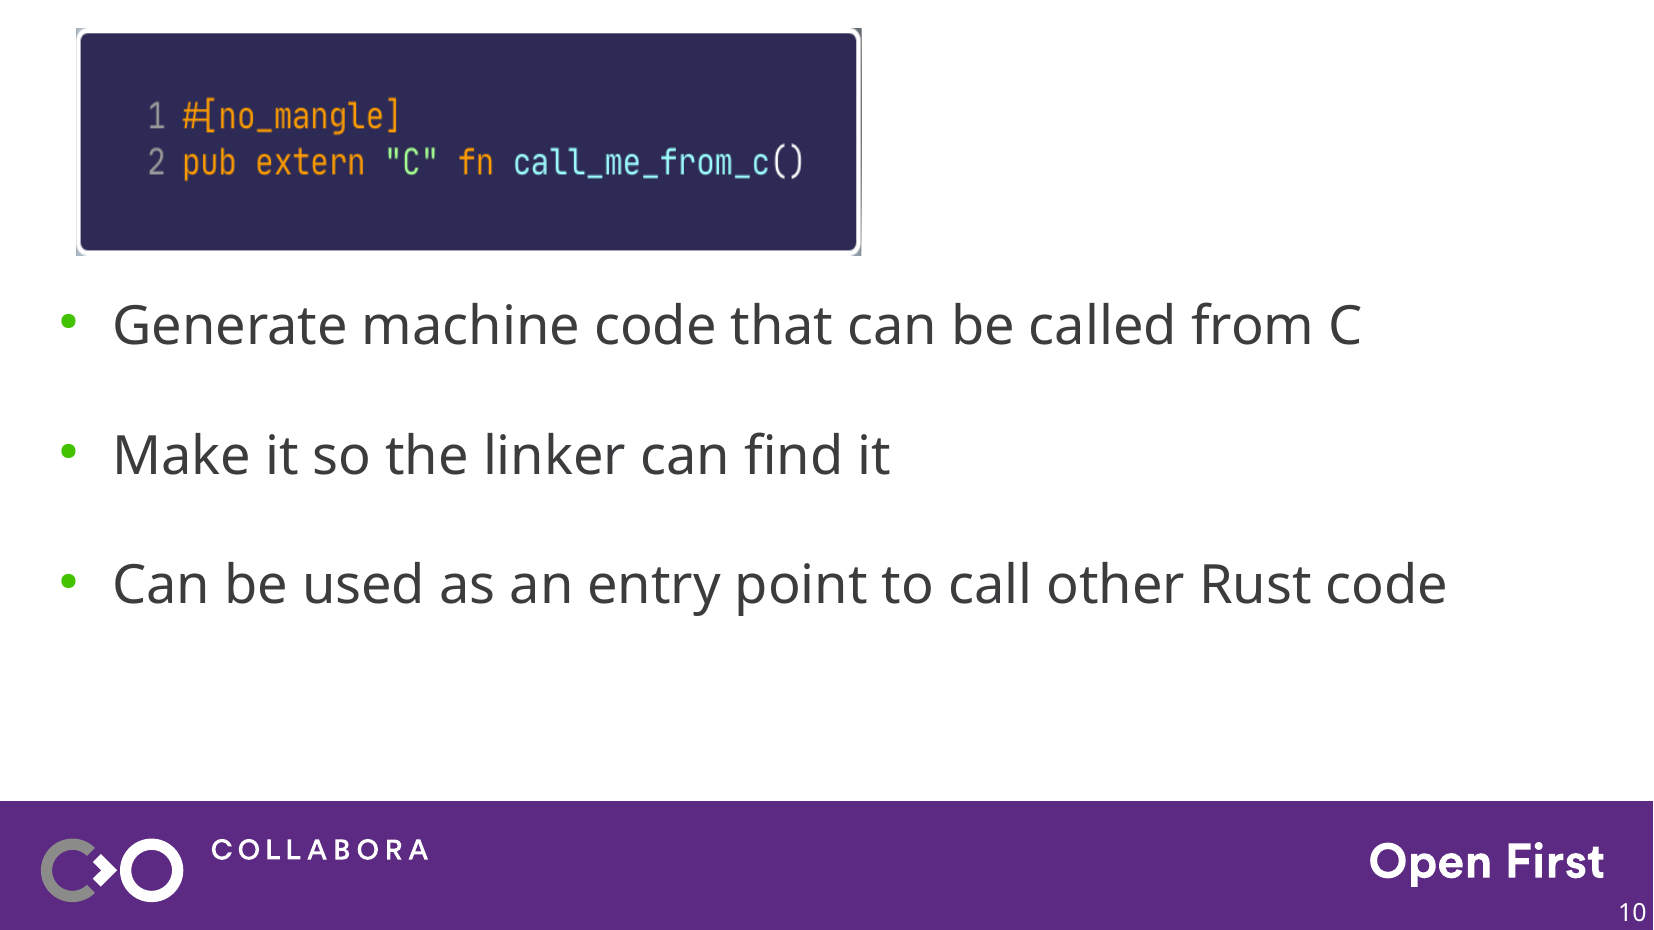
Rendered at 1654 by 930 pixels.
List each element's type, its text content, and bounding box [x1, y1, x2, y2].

list Generate machine code that can be called from C Make it so the linker can find it Can be used as an entry point to call other Rust code [41, 160, 1613, 804]
picture [75, 28, 862, 256]
